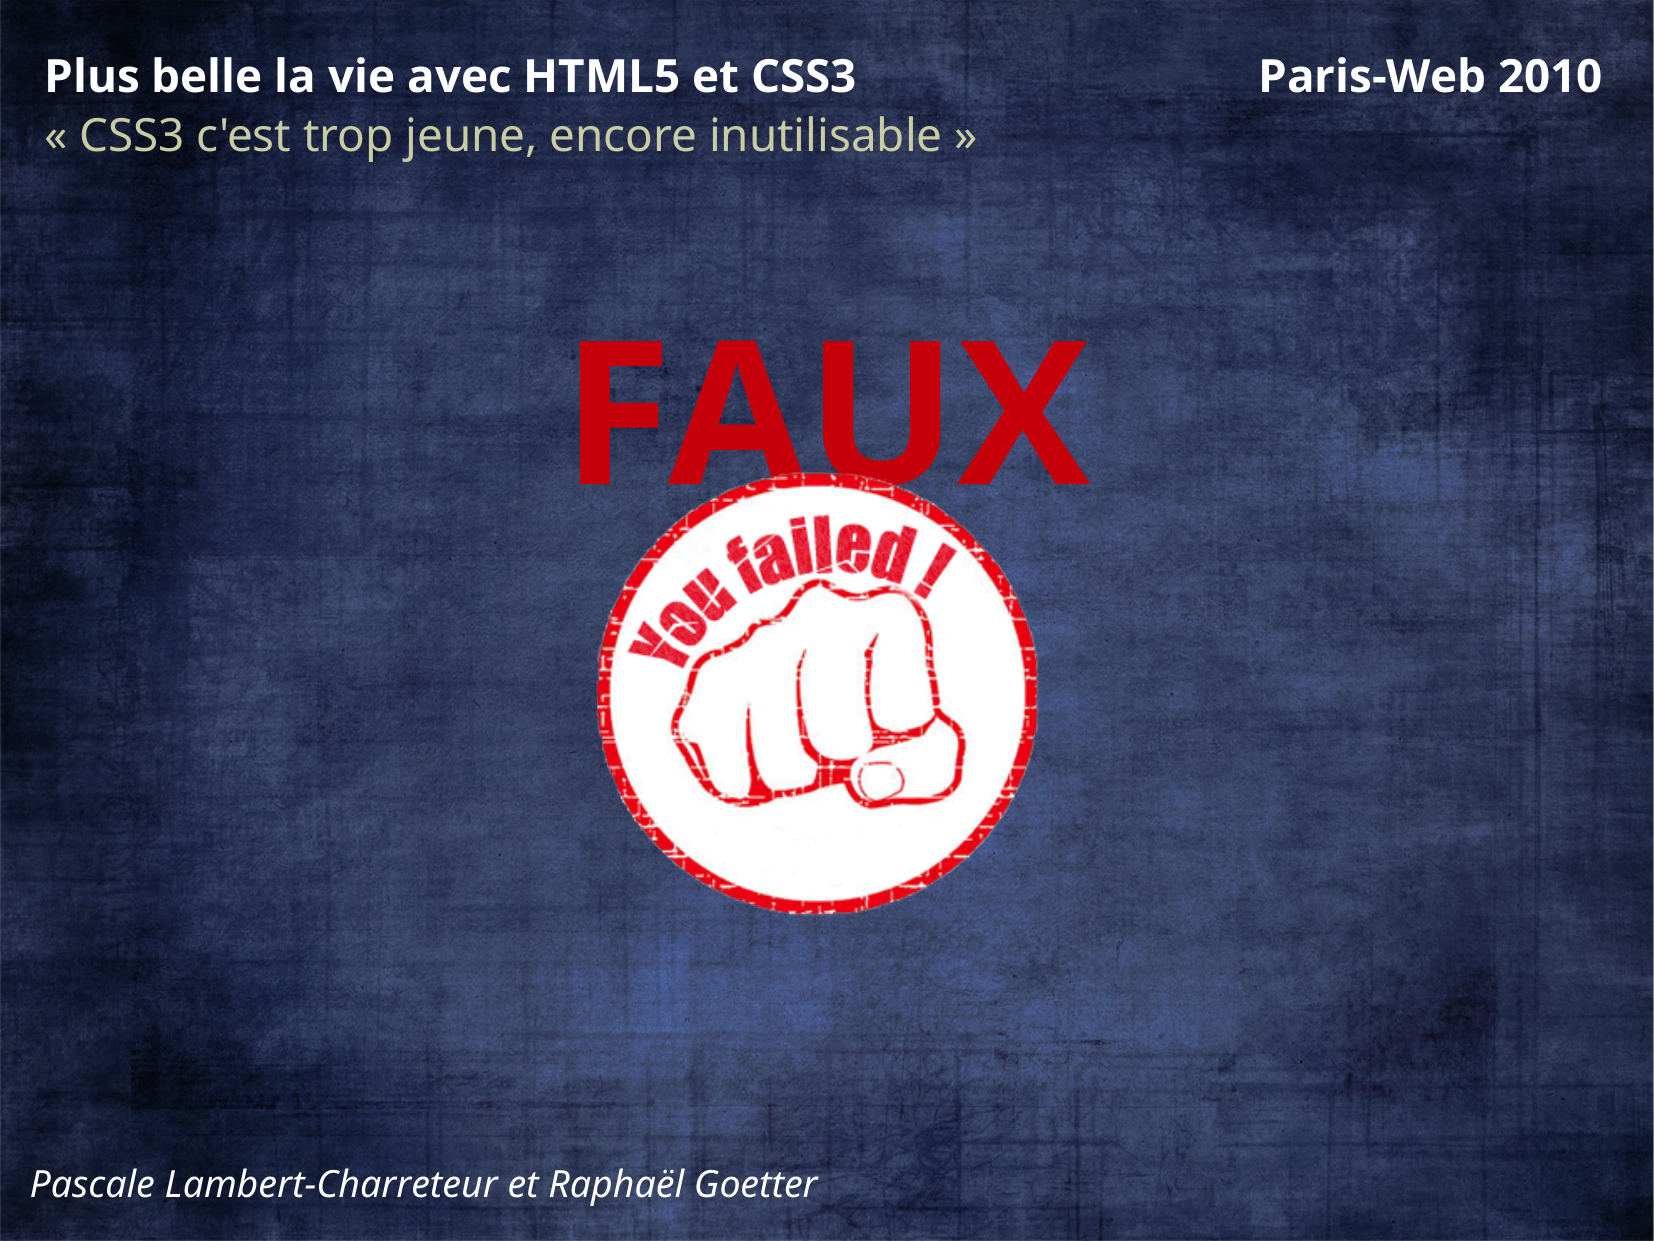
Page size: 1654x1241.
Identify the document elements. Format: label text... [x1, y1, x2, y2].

text_box « CSS3 c'est trop jeune, encore inutilisable » [29, 88, 1063, 156]
picture [0, 0, 1654, 1241]
text_box Plus belle la vie avec HTML5 et CSS3 [29, 29, 1063, 88]
text_box Pascale Lambert-Charreteur et Raphaël Goetter [29, 1157, 1329, 1201]
text_box FAUX ! [501, 236, 1152, 478]
